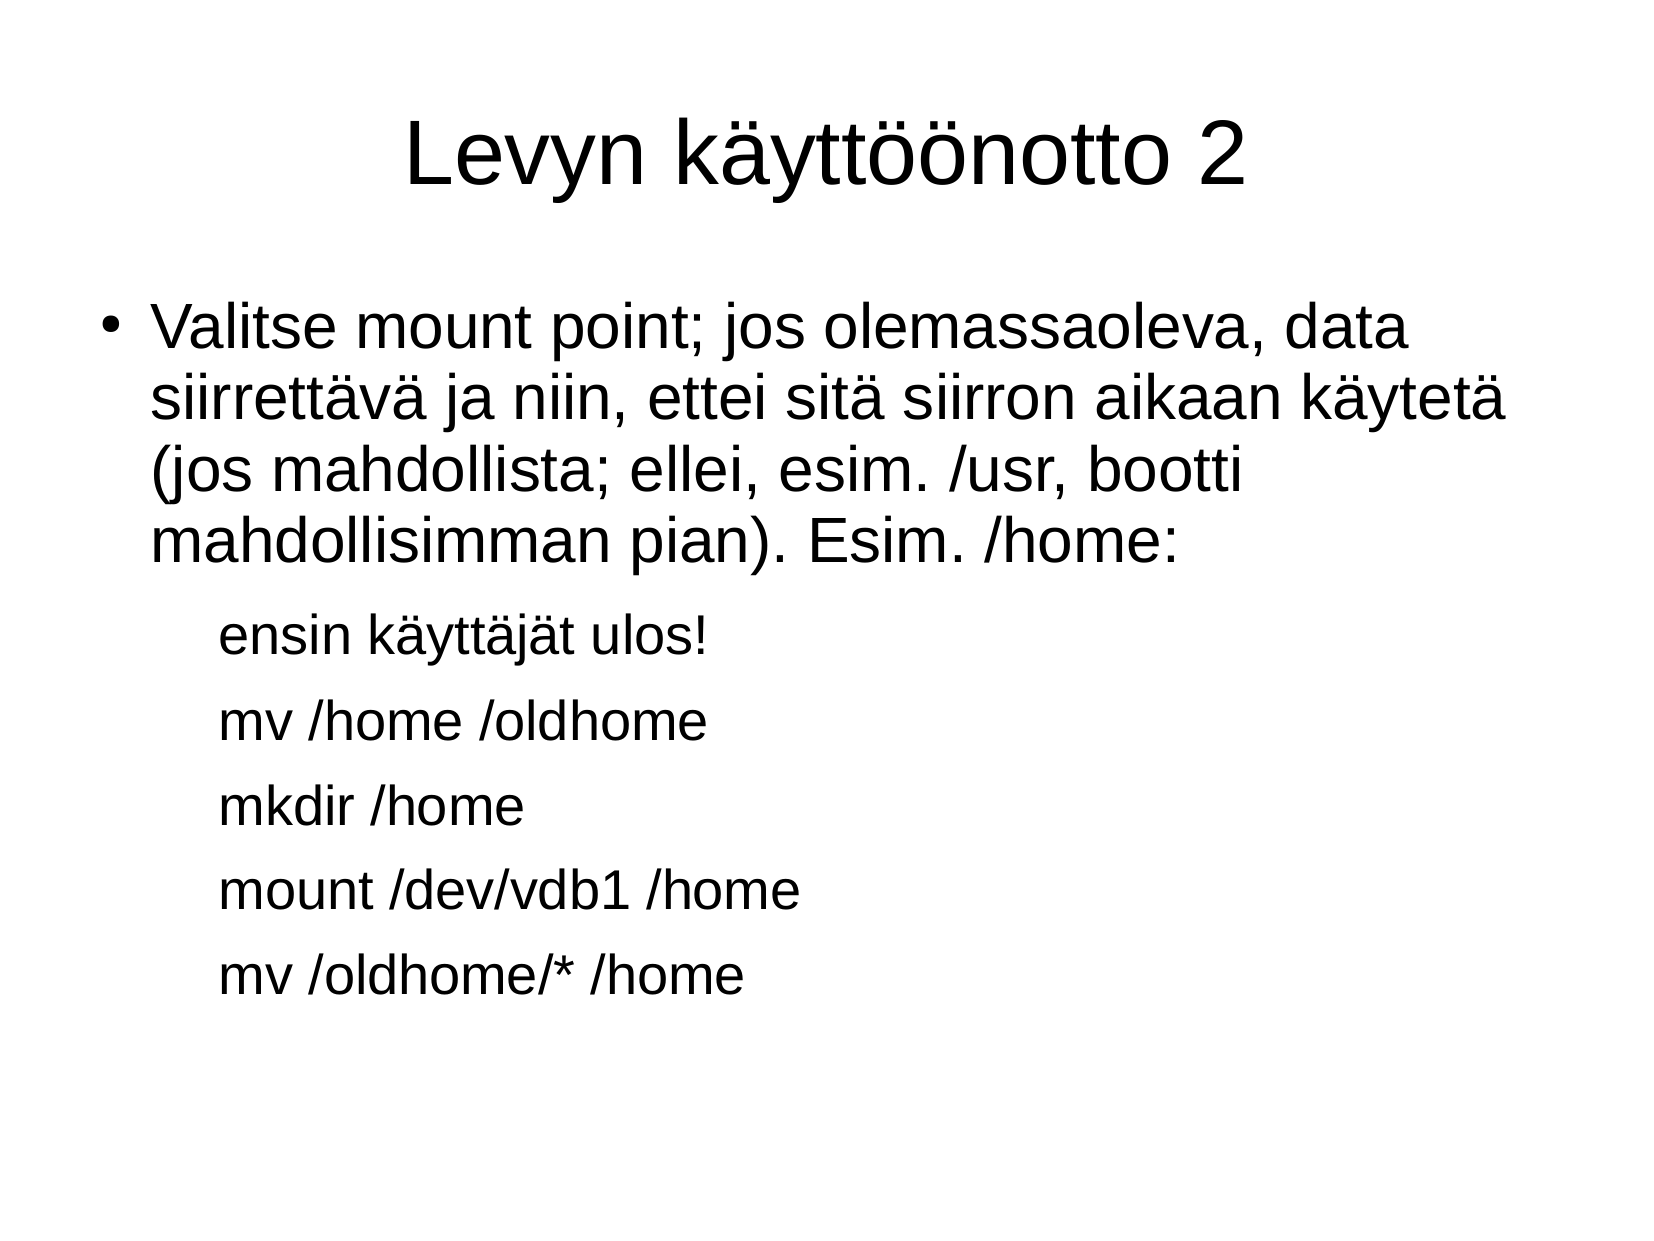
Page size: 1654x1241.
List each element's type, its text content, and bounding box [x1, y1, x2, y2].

title Levyn käyttöönotto 2 [82, 49, 1571, 257]
list Valitse mount point; jos olemassaoleva, data siirrettävä ja niin, ettei sitä siirron aikaan käytetä (jos mahdollista; ellei, esim. /usr, bootti mahdollisimman pian). Esim. /home: ensin käyttäjät ulos! mv /home /oldhome mkdir /home mount /dev/vdb1 /home mv /oldhome/* /home [82, 290, 1571, 1010]
